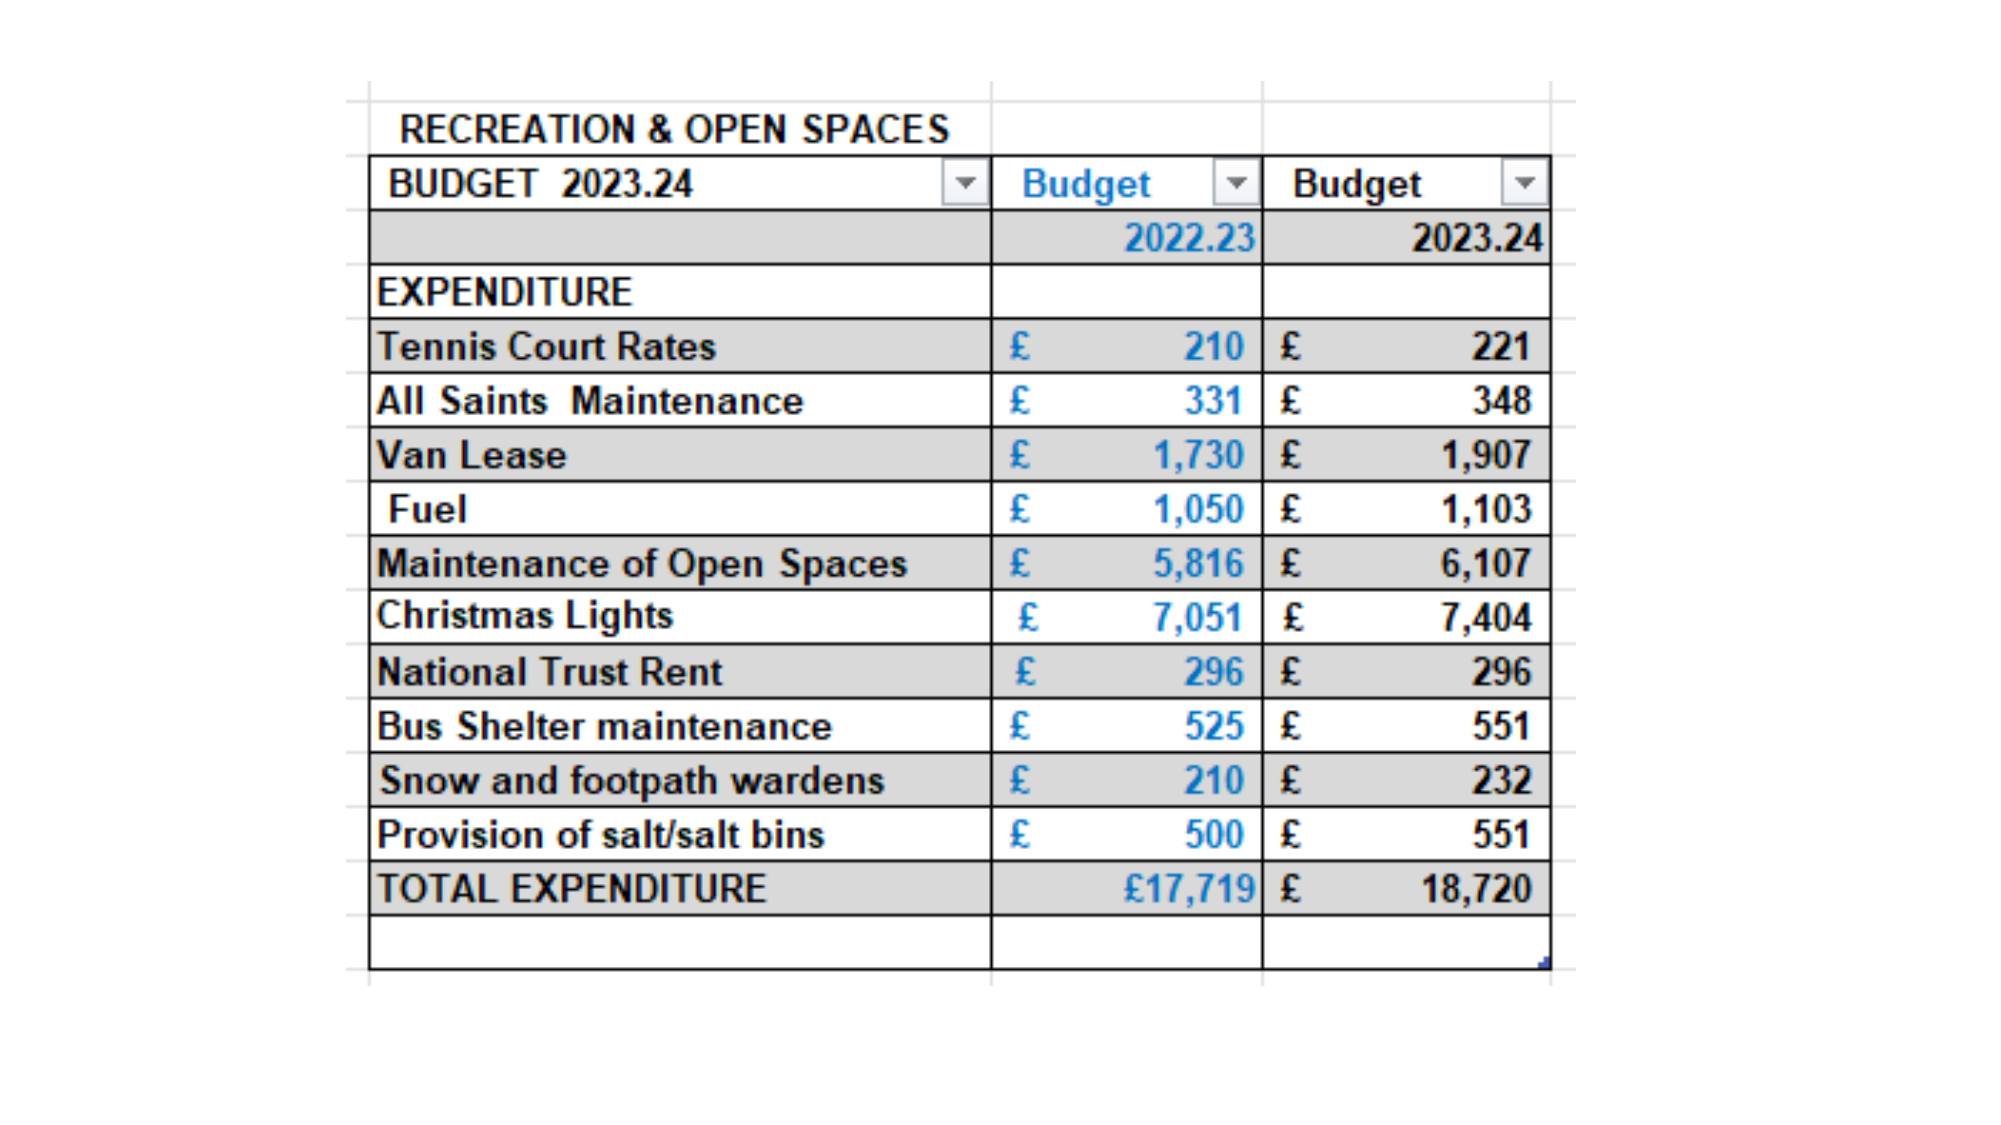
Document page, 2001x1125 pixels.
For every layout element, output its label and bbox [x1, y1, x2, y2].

picture [346, 81, 1576, 986]
